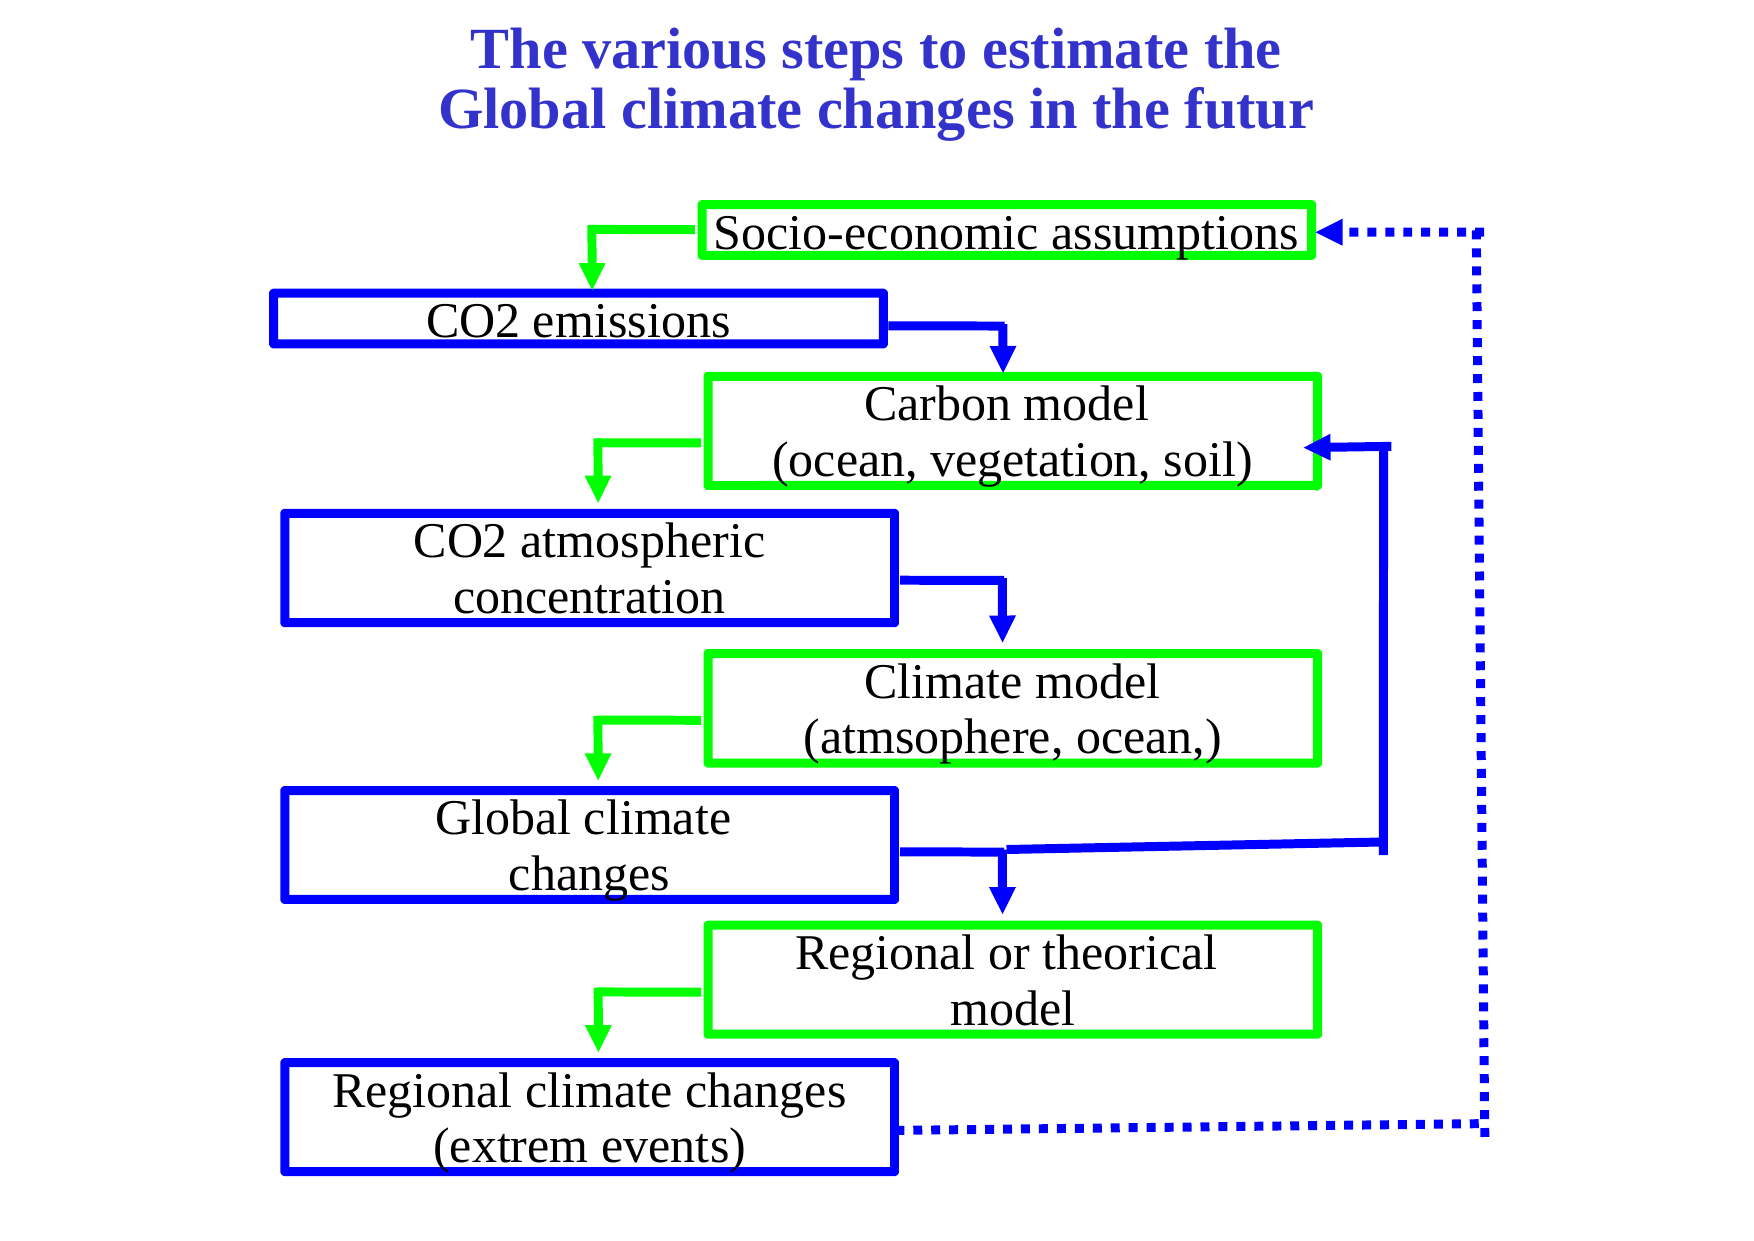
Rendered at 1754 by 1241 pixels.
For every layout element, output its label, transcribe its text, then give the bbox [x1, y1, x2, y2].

text_box Socio-economic assumptions [702, 204, 1312, 261]
text_box CO2 emissions [273, 293, 884, 349]
text_box Climate model (atmsophere, ocean,) [708, 653, 1318, 765]
text_box Regional climate changes (extrem events) [284, 1062, 895, 1174]
text_box Regional or theorical model [708, 925, 1318, 1036]
text_box The various steps to estimate the Global climate changes in the futur [30, 11, 1723, 149]
text_box Global climate changes [284, 790, 895, 902]
text_box Carbon model (ocean, vegetation, soil) [708, 376, 1318, 487]
text_box CO2 atmospheric concentration [284, 513, 895, 624]
